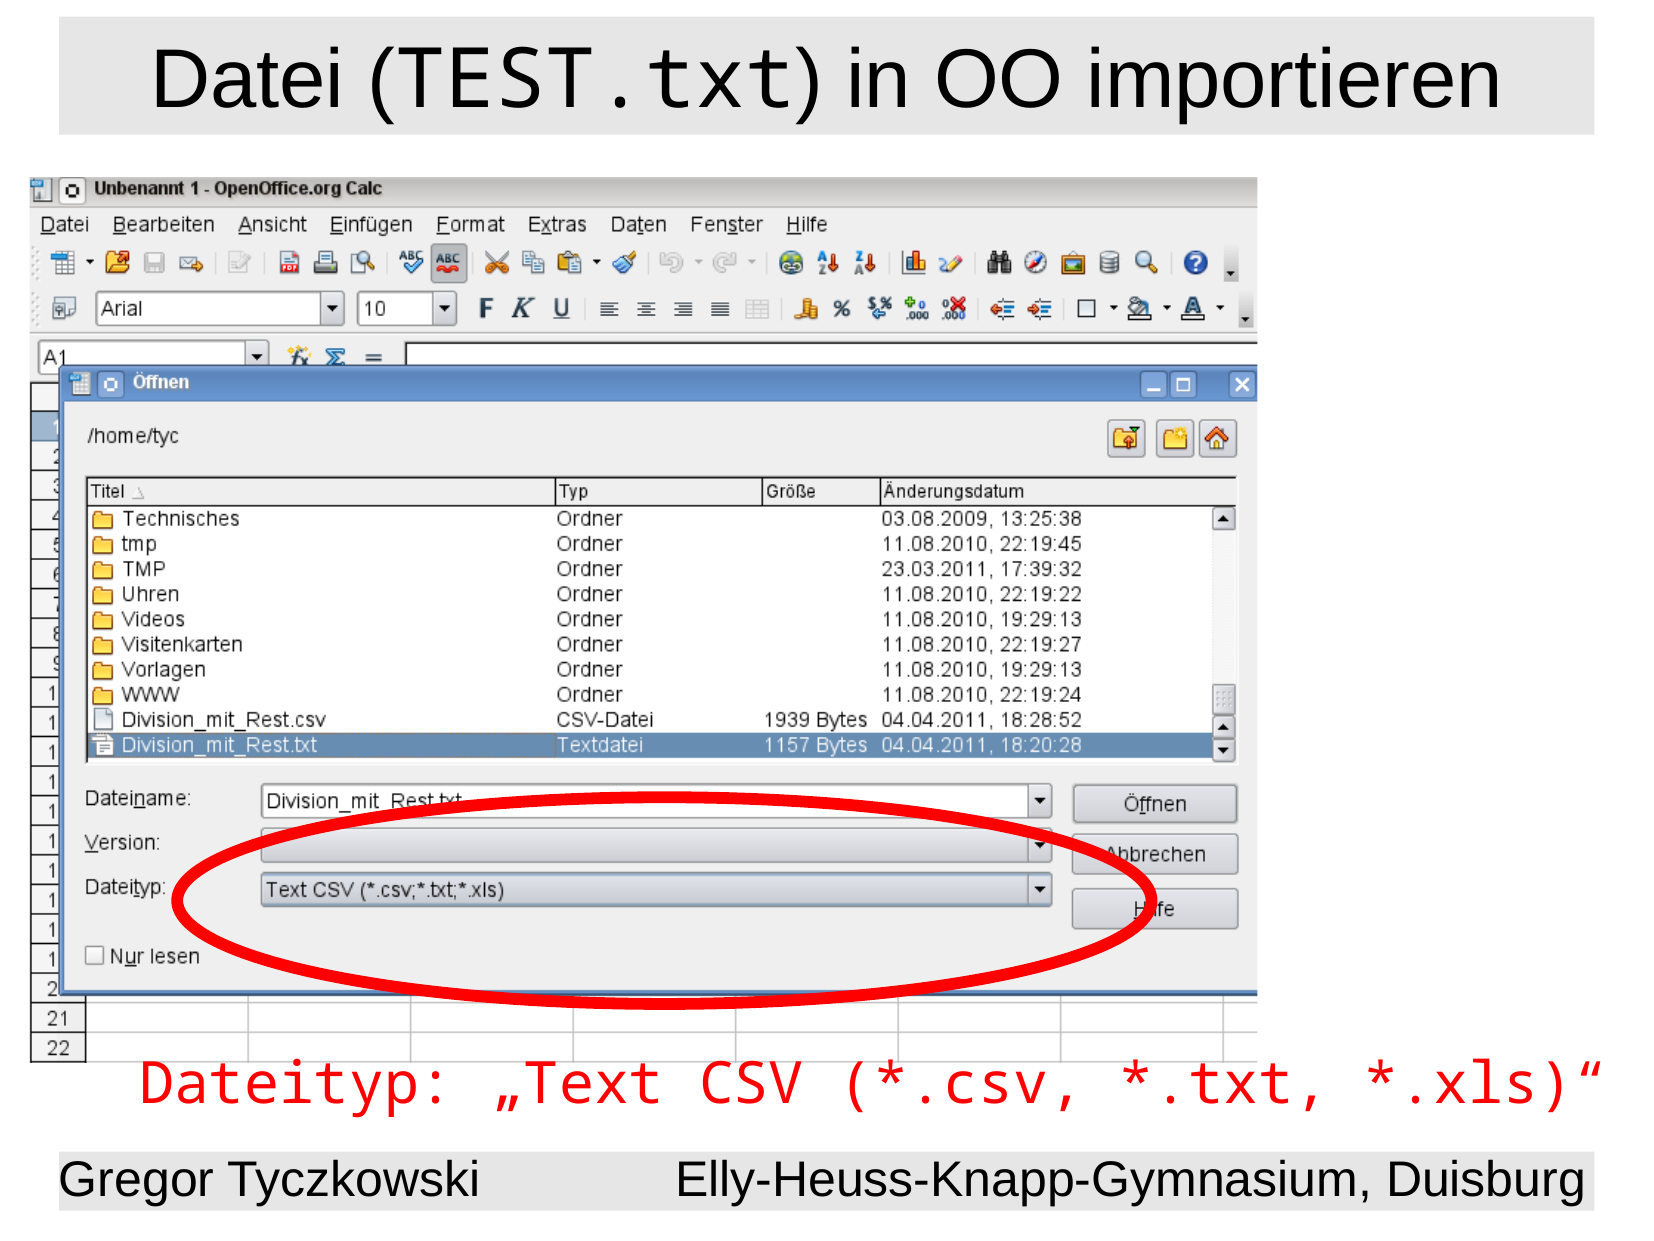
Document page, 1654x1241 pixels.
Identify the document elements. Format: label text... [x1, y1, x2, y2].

picture [29, 177, 1258, 1063]
title Datei (TEST.txt) in OO importieren [59, 16, 1595, 135]
list Gregor Tyczkowski Elly-Heuss-Knapp-Gymnasium, Duisburg [59, 1151, 1595, 1211]
text_box Dateityp: „Text CSV (*.csv, *.txt, *.xls)“ [124, 1033, 1625, 1115]
